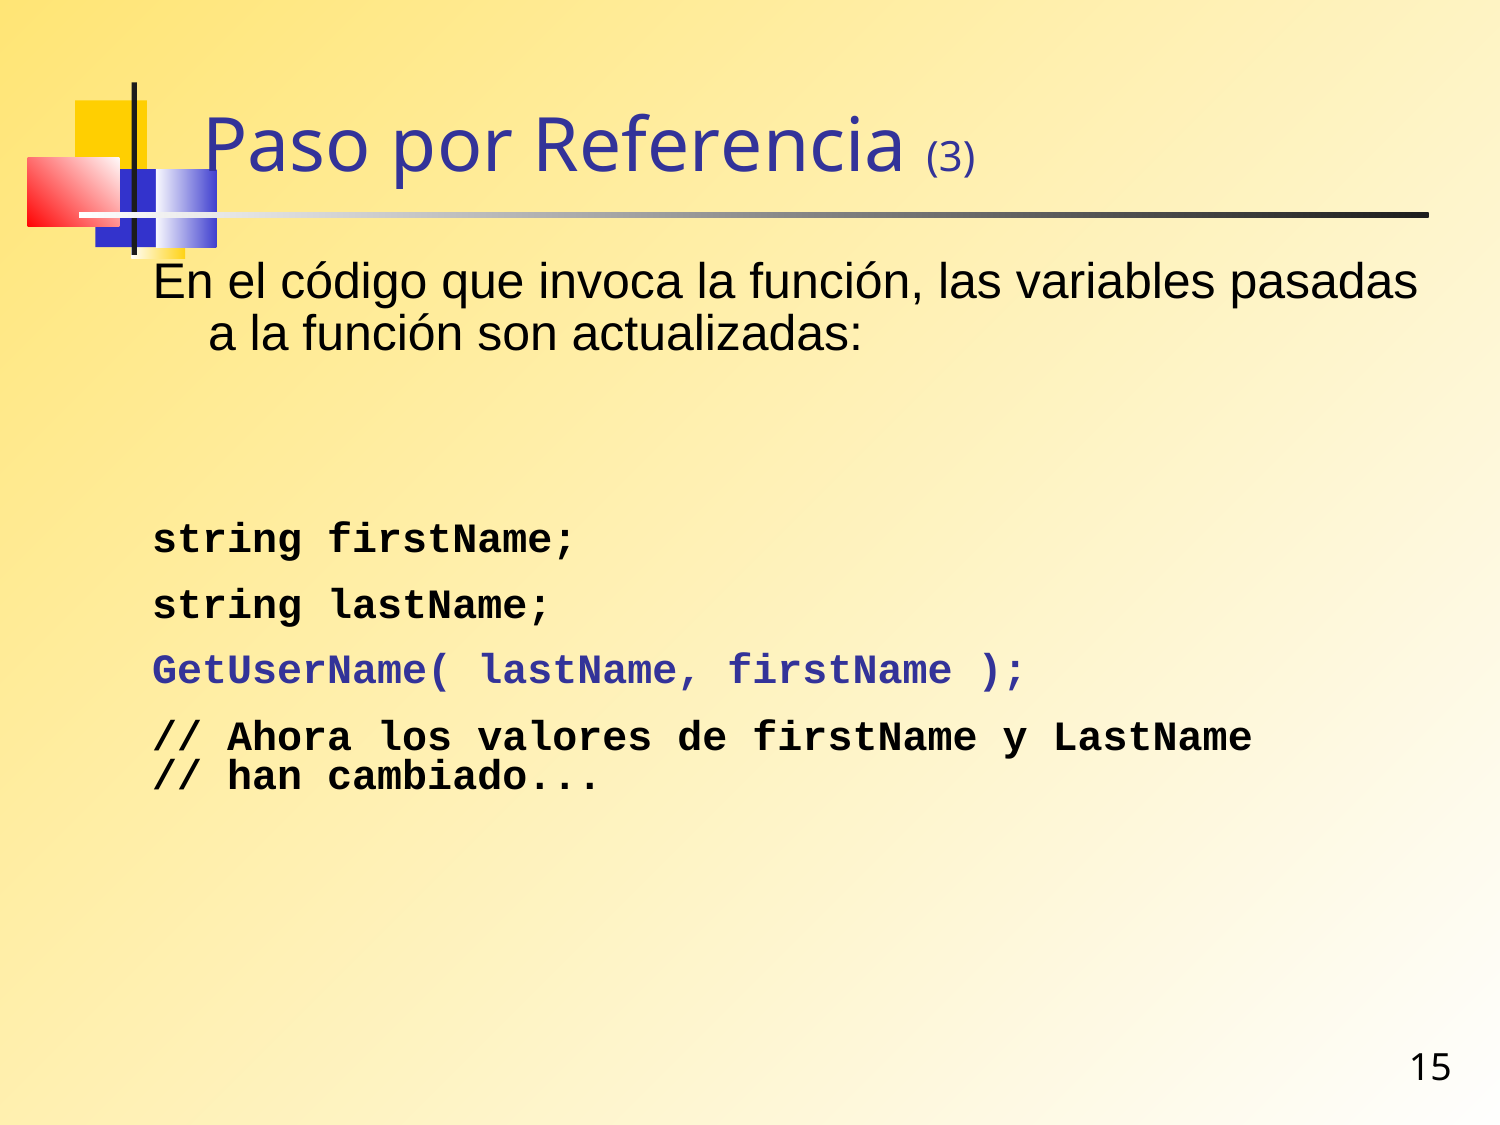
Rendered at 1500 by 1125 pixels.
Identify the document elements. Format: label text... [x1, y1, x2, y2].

title Paso por Referencia (3) [187, 37, 1466, 201]
list En el código que invoca la función, las variables pasadas a la función son actualizadas: [137, 249, 1463, 451]
text_box string firstName; string lastName; GetUserName( lastName, firstName ); // Ahora los valores de firstName y LastName // han cambiado... [137, 512, 1375, 806]
